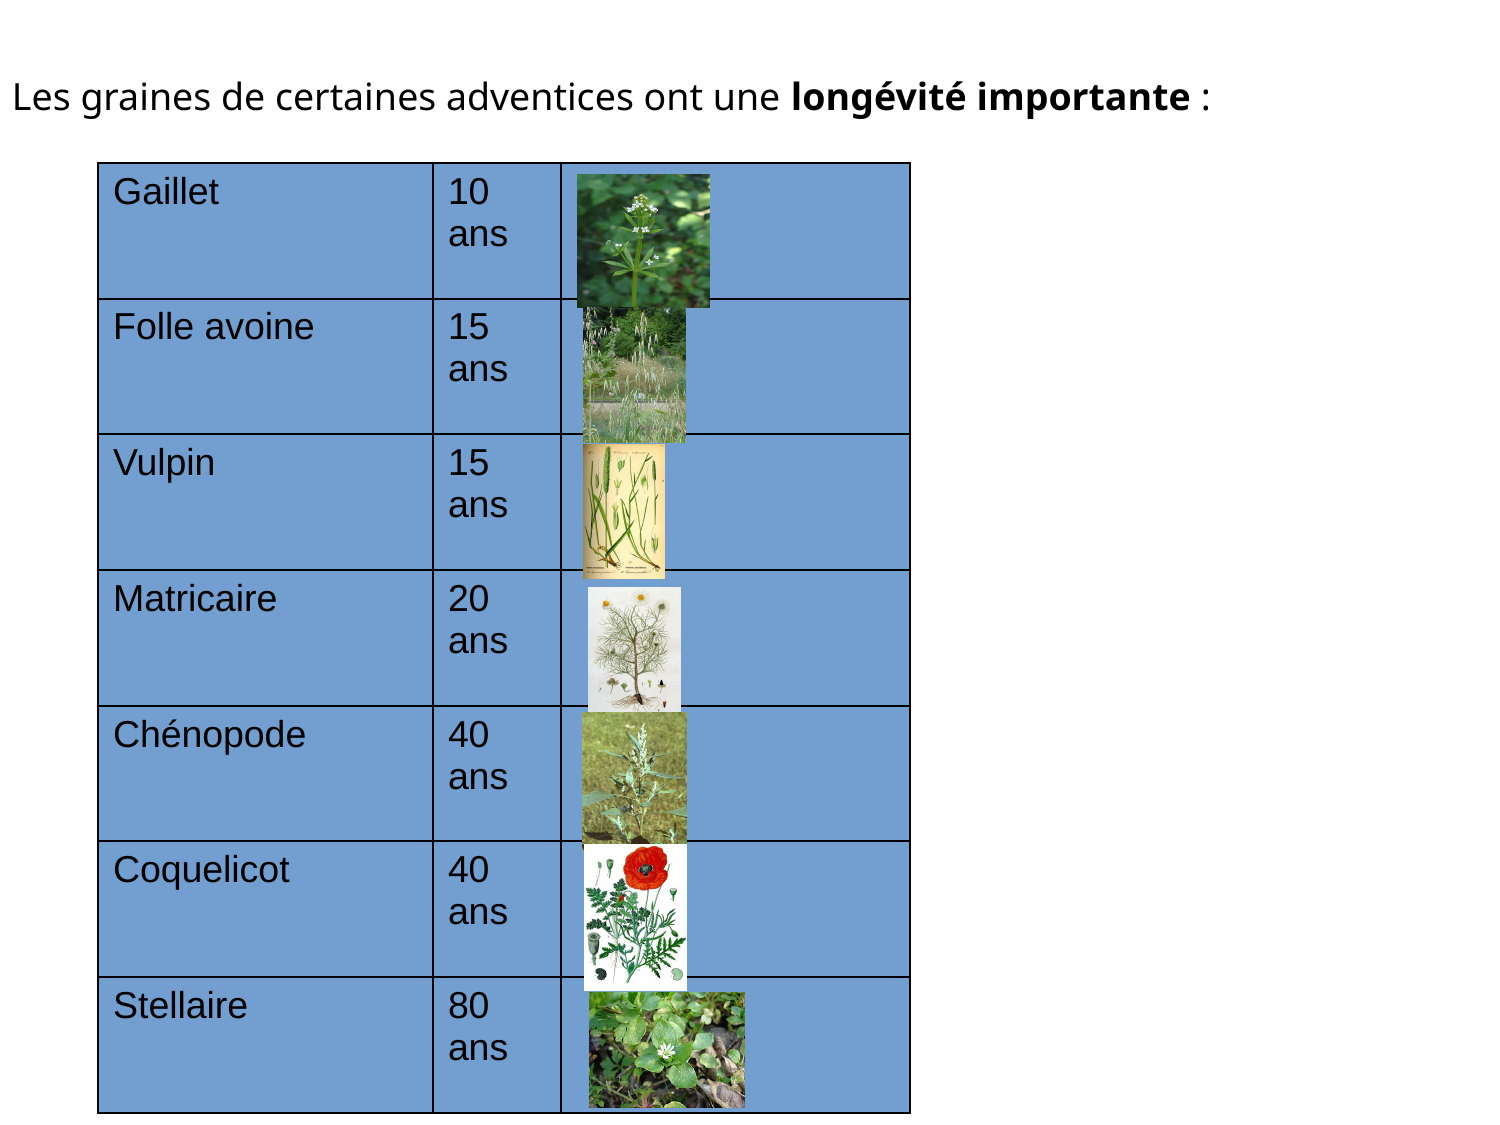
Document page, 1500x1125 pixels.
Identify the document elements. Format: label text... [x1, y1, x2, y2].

table_cell [562, 300, 583, 433]
table_cell Folle avoine [99, 300, 432, 433]
table_cell [562, 707, 588, 840]
table_cell [687, 842, 909, 976]
picture [577, 174, 710, 443]
table_header [562, 164, 909, 298]
table_cell [562, 978, 909, 1112]
table_cell 40 ans [434, 707, 560, 840]
picture [583, 444, 665, 579]
list Les graines de certaines adventices ont une longévité importante : [11, 70, 1362, 1009]
table_cell [681, 707, 909, 840]
table_cell Coquelicot [99, 842, 432, 976]
table_cell [686, 300, 909, 433]
table_header Gaillet [99, 164, 432, 298]
table_cell Chénopode [99, 707, 432, 840]
table_cell 40 ans [434, 842, 560, 976]
table_cell 15 ans [434, 435, 560, 569]
table_cell Vulpin [99, 435, 432, 569]
table_header 10 ans [434, 164, 560, 298]
table_cell [562, 571, 909, 705]
table_cell 80 ans [434, 978, 560, 1112]
table_cell 20 ans [434, 571, 560, 705]
picture [589, 992, 745, 1108]
table_cell [562, 435, 909, 569]
table_cell Matricaire [99, 571, 432, 705]
table_cell 15 ans [434, 300, 560, 433]
table_cell Stellaire [99, 978, 432, 1112]
table_cell [562, 842, 584, 976]
picture [582, 587, 687, 991]
